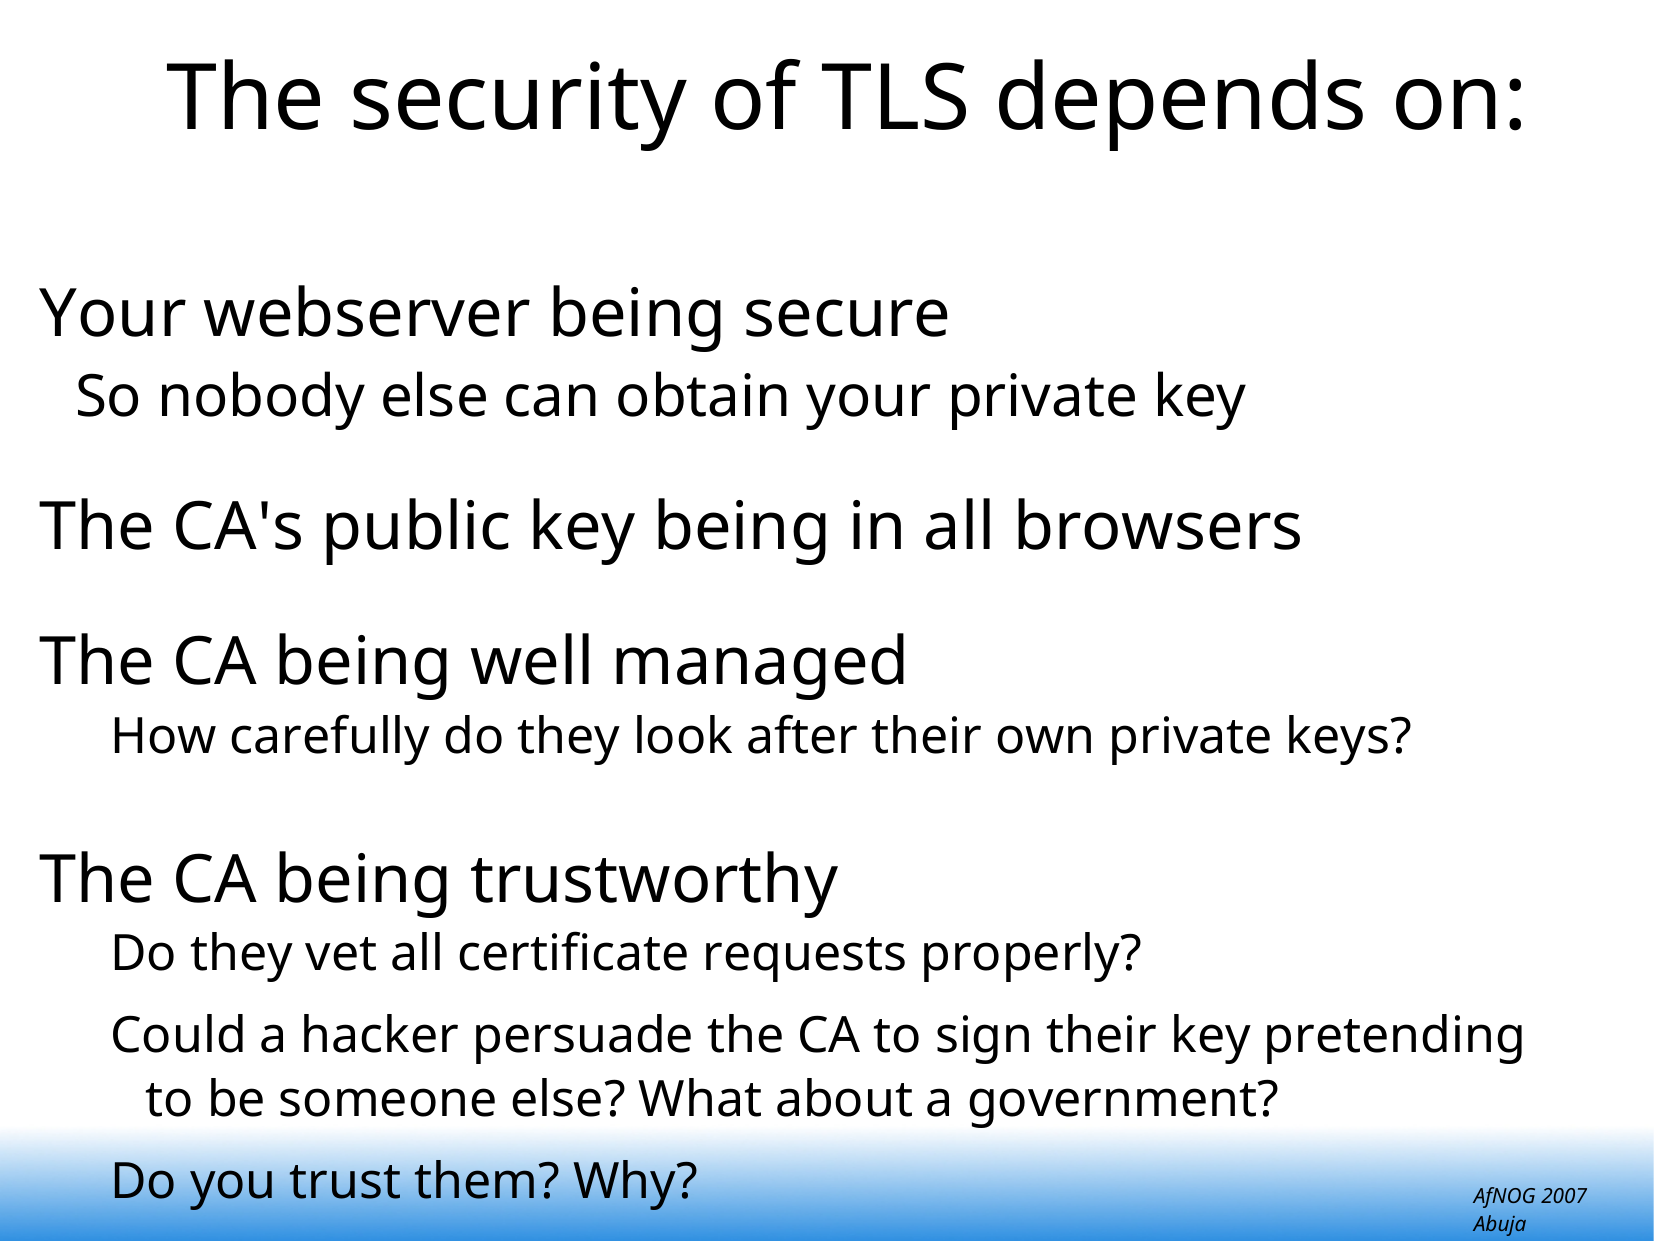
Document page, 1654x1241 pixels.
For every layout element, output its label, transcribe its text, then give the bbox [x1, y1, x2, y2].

title The security of TLS depends on: [104, 31, 1591, 209]
picture [0, 1124, 1654, 1241]
list Your webserver being secure So nobody else can obtain your private key The CA's public key being in all browsers The CA being well managed How carefully do they look after their own private keys? The CA being trustworthy Do they vet all certificate requests properly? Could a hacker persuade the CA to sign their key pretending to be someone else? What about a government? Do you trust them? Why? [4, 267, 1551, 1126]
